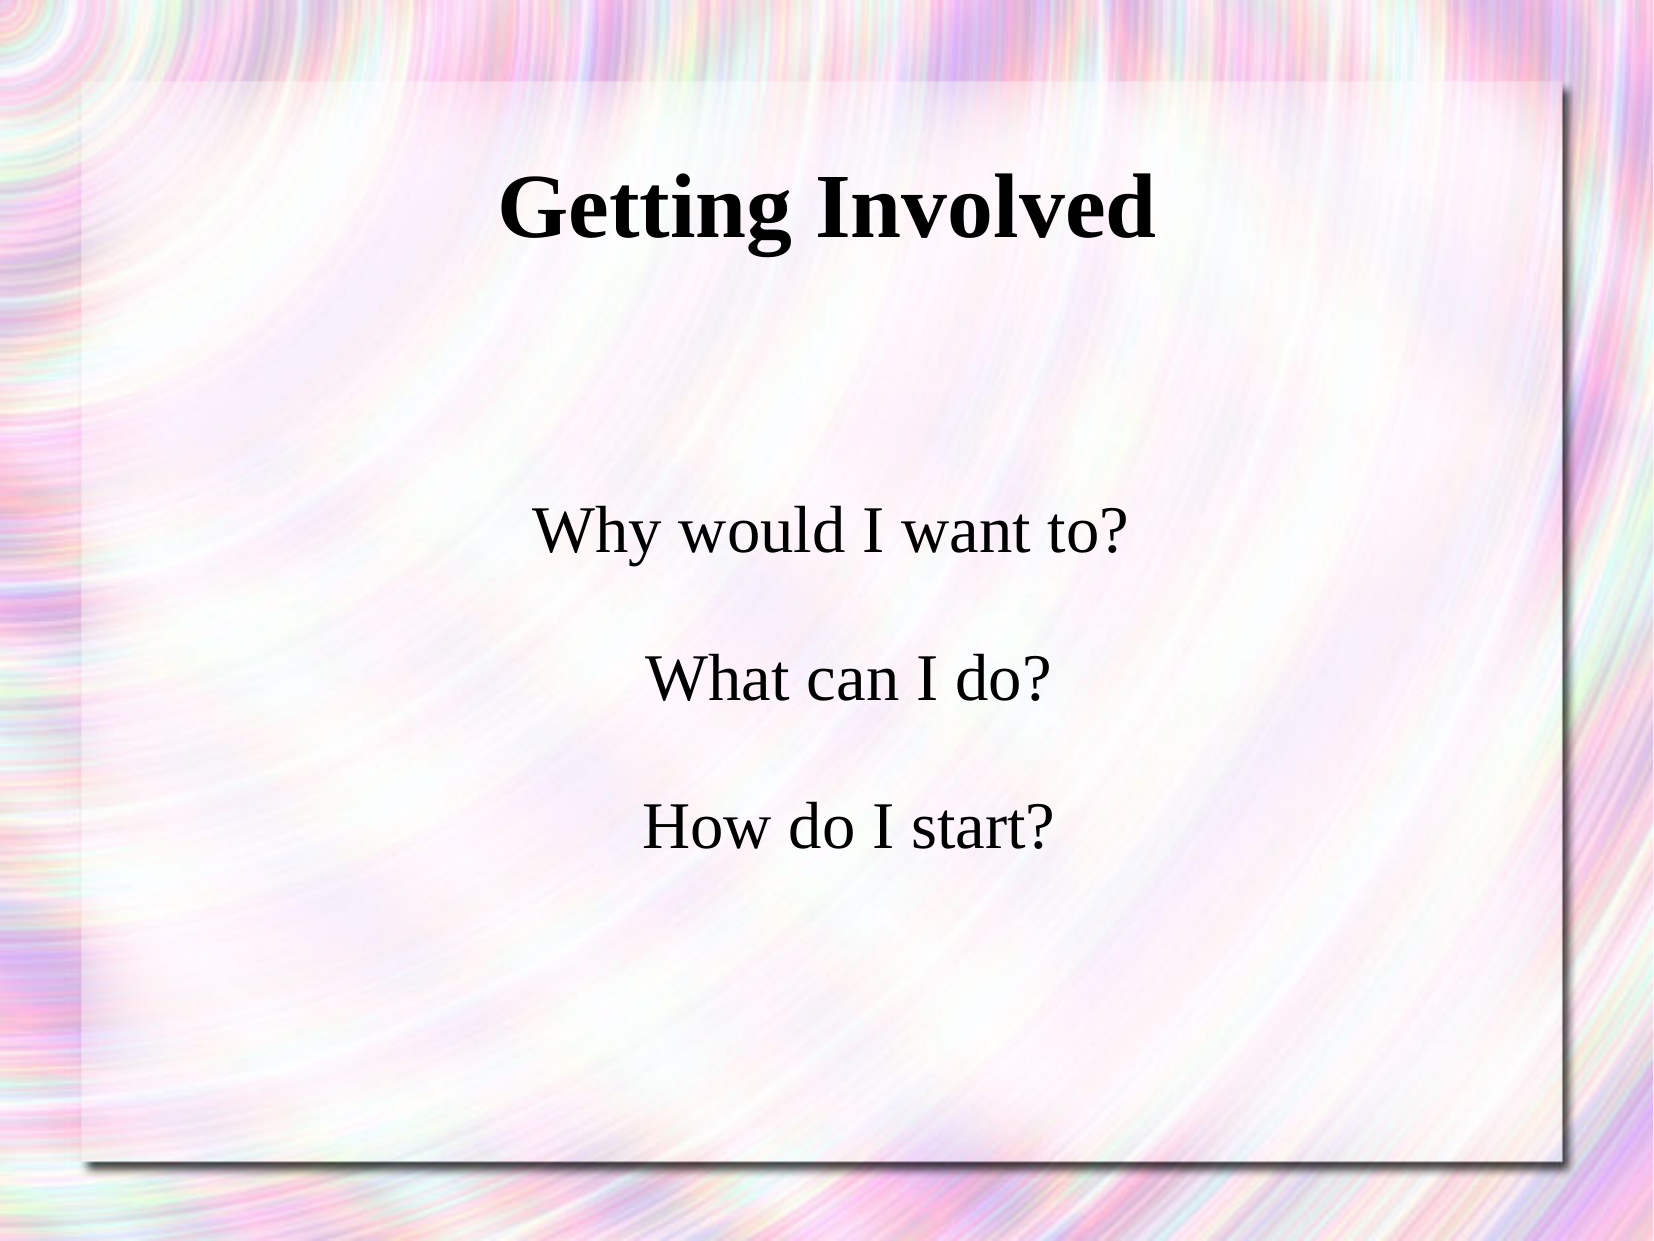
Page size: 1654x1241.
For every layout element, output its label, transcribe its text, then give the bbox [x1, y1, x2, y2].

subtitle Why would I want to? What can I do? How do I start? [125, 268, 1538, 1088]
picture [0, 0, 1654, 1241]
title Getting Involved [121, 102, 1534, 311]
